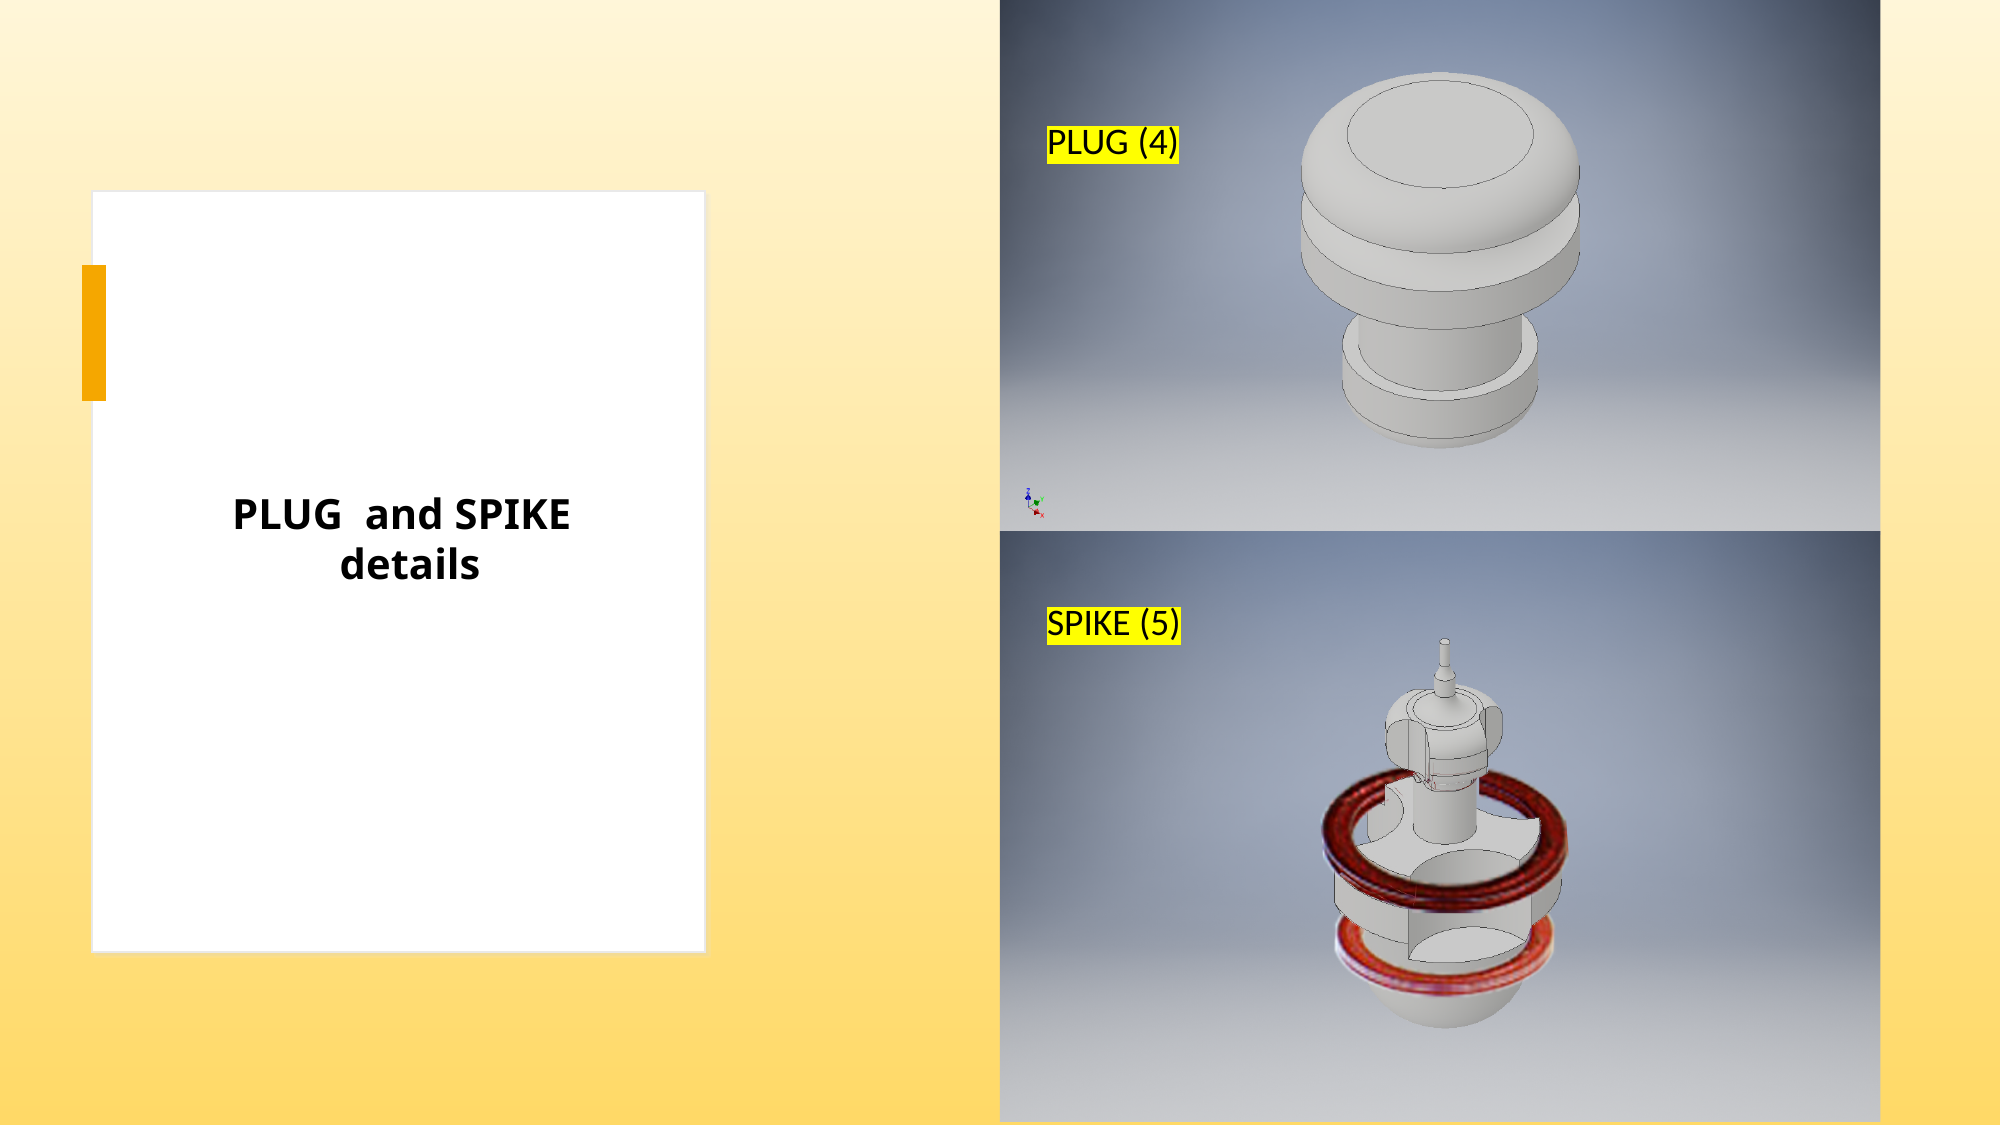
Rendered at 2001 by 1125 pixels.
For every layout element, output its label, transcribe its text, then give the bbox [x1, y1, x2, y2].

text_box SPIKE (5) [1032, 590, 1359, 651]
text_box PLUG (4) [1032, 109, 1359, 171]
title PLUG and SPIKE details [98, 480, 711, 761]
picture [999, 0, 1881, 1122]
